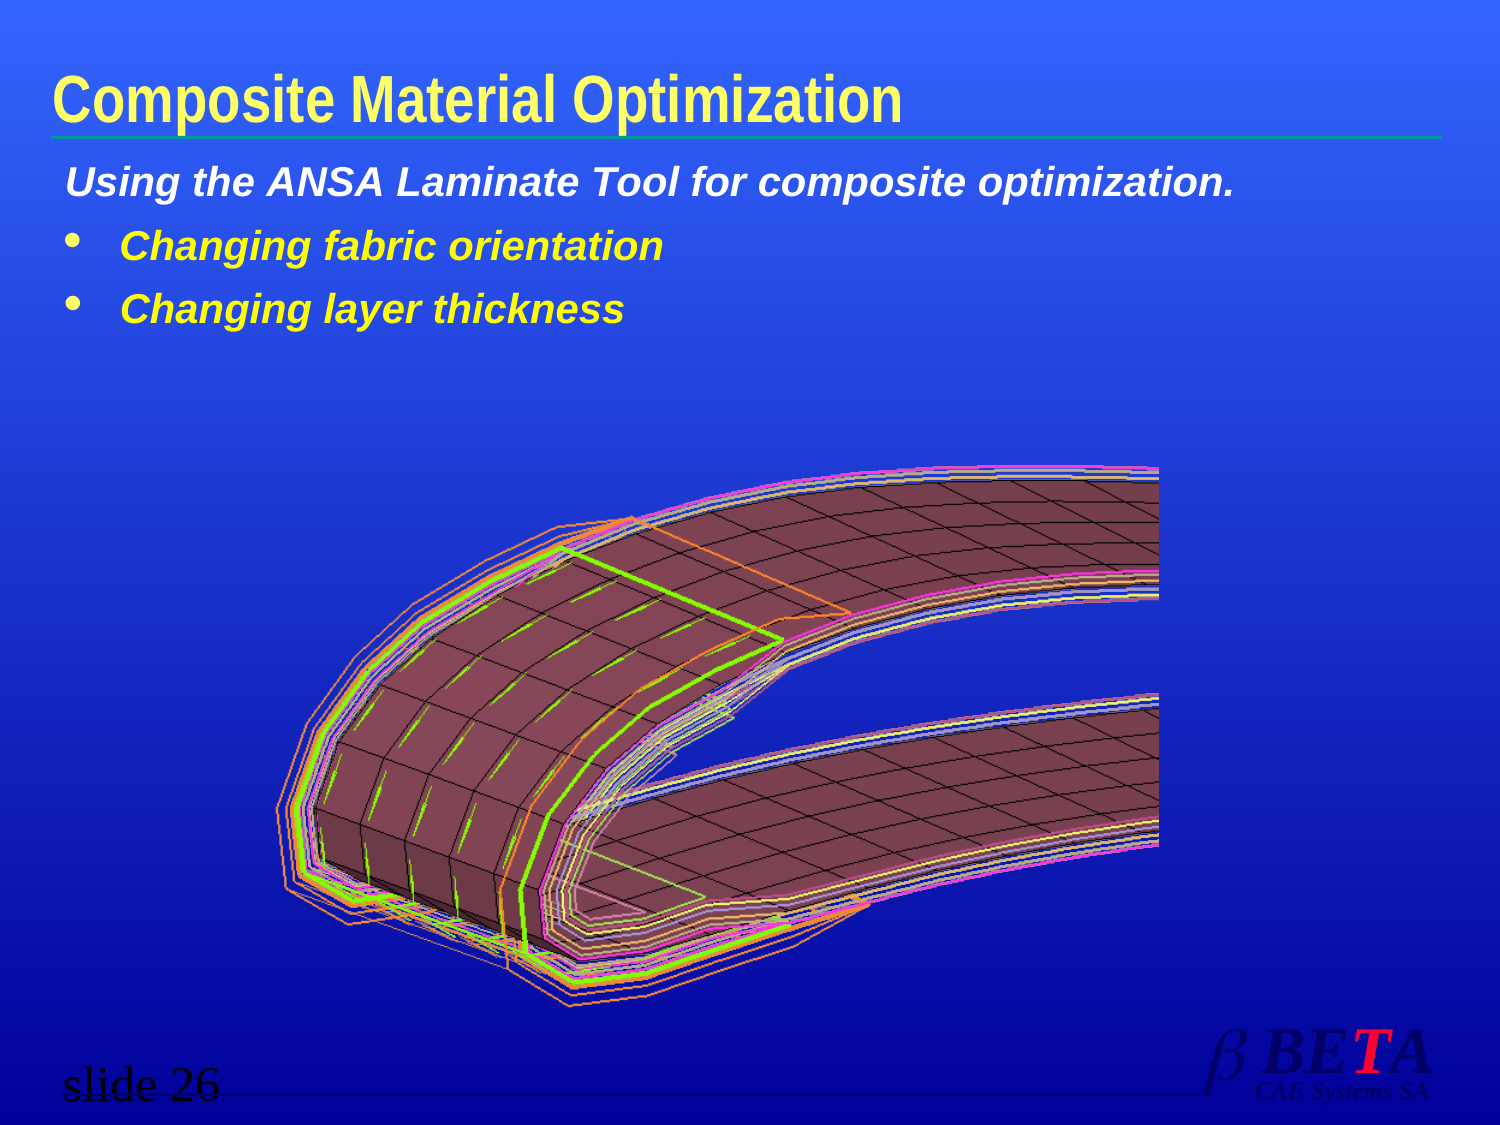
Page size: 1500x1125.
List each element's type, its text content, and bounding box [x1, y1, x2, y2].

text_box Changing layer thickness [48, 273, 683, 355]
title Composite Material Optimization [37, 48, 1450, 144]
text_box Changing fabric orientation [48, 210, 682, 273]
picture [247, 397, 1159, 1047]
list Using the ANSA Laminate Tool for composite optimization. [49, 149, 1321, 228]
